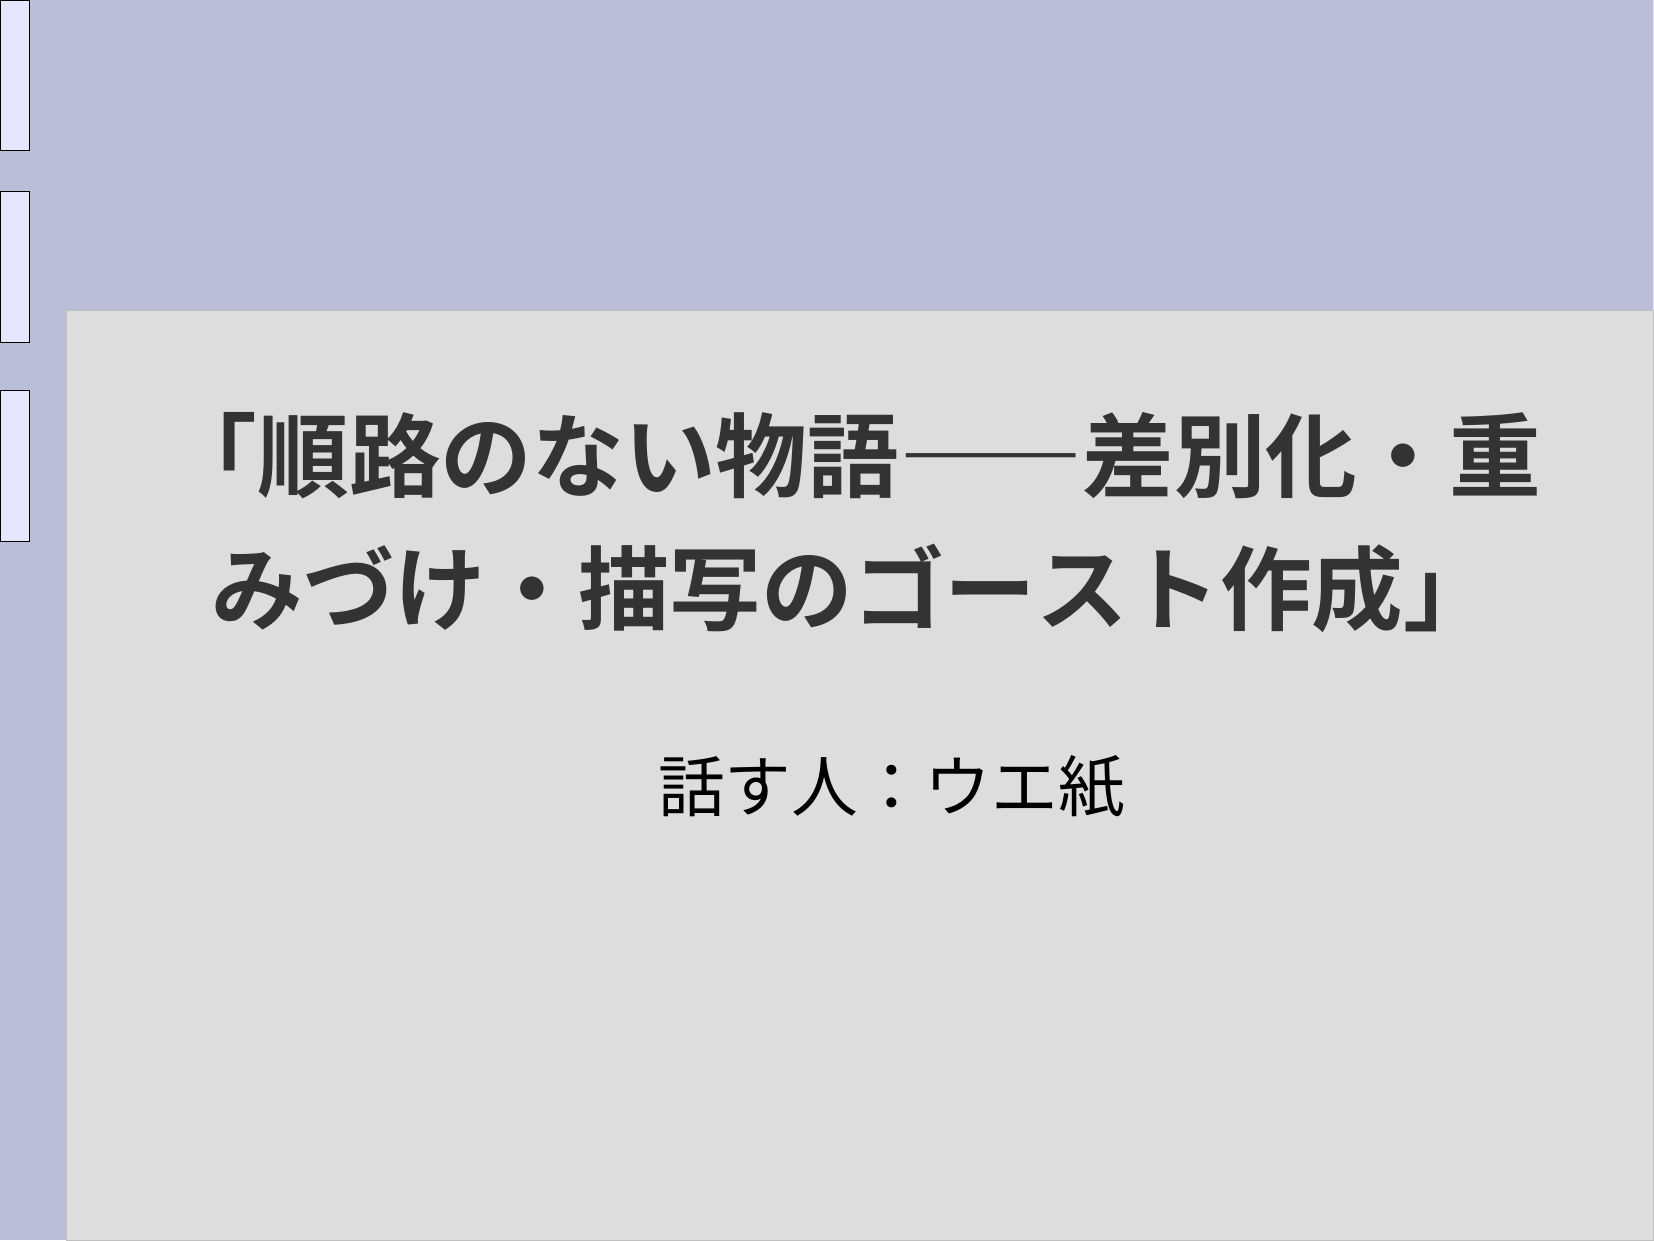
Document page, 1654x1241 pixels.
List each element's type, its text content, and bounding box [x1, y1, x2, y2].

list 話す人：ウエ紙 [177, 734, 1536, 1241]
title 「順路のない物語――差別化・重みづけ・描写のゴースト作成」 [147, 413, 1560, 621]
